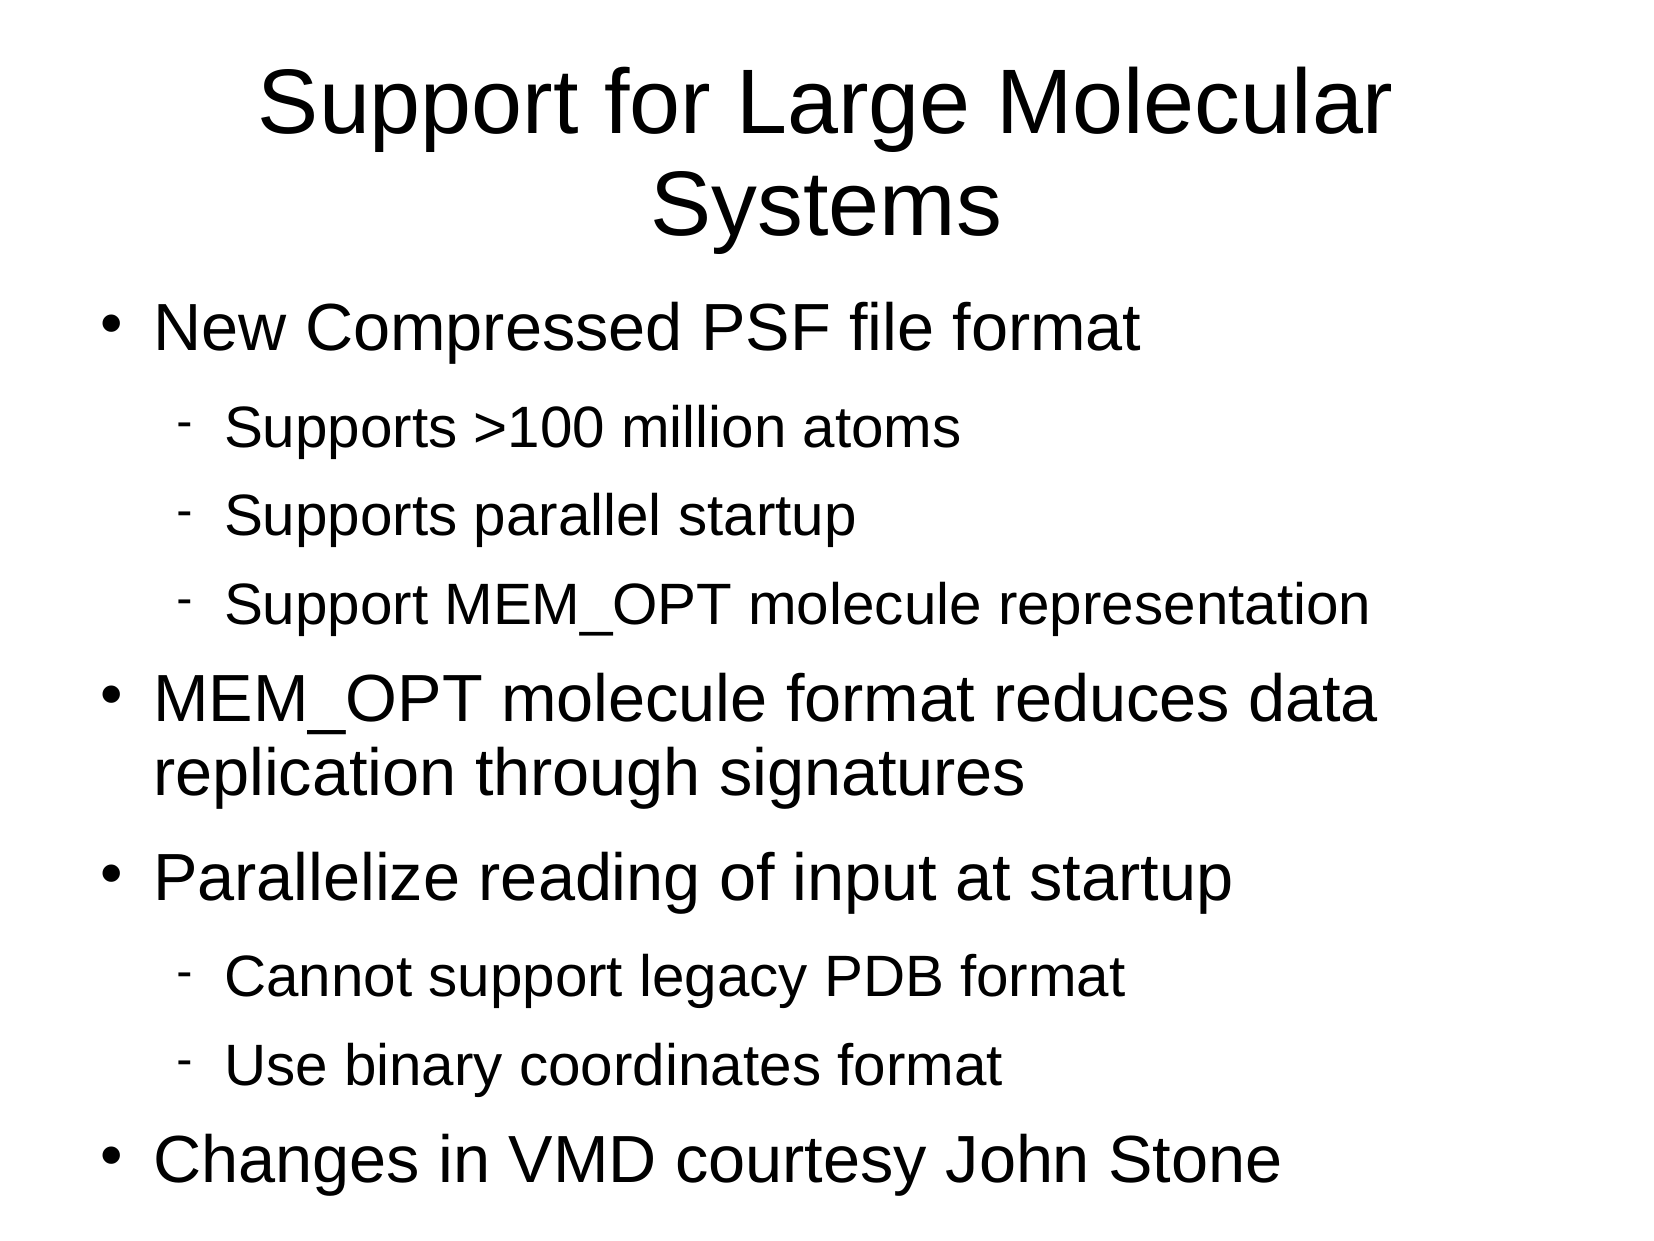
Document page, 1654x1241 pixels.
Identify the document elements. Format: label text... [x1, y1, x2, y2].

title Support for Large Molecular Systems [82, 49, 1571, 257]
list New Compressed PSF file format Supports >100 million atoms Supports parallel startup Support MEM_OPT molecule representation MEM_OPT molecule format reduces data replication through signatures Parallelize reading of input at startup Cannot support legacy PDB format Use binary coordinates format Changes in VMD courtesy John Stone [82, 290, 1571, 1197]
